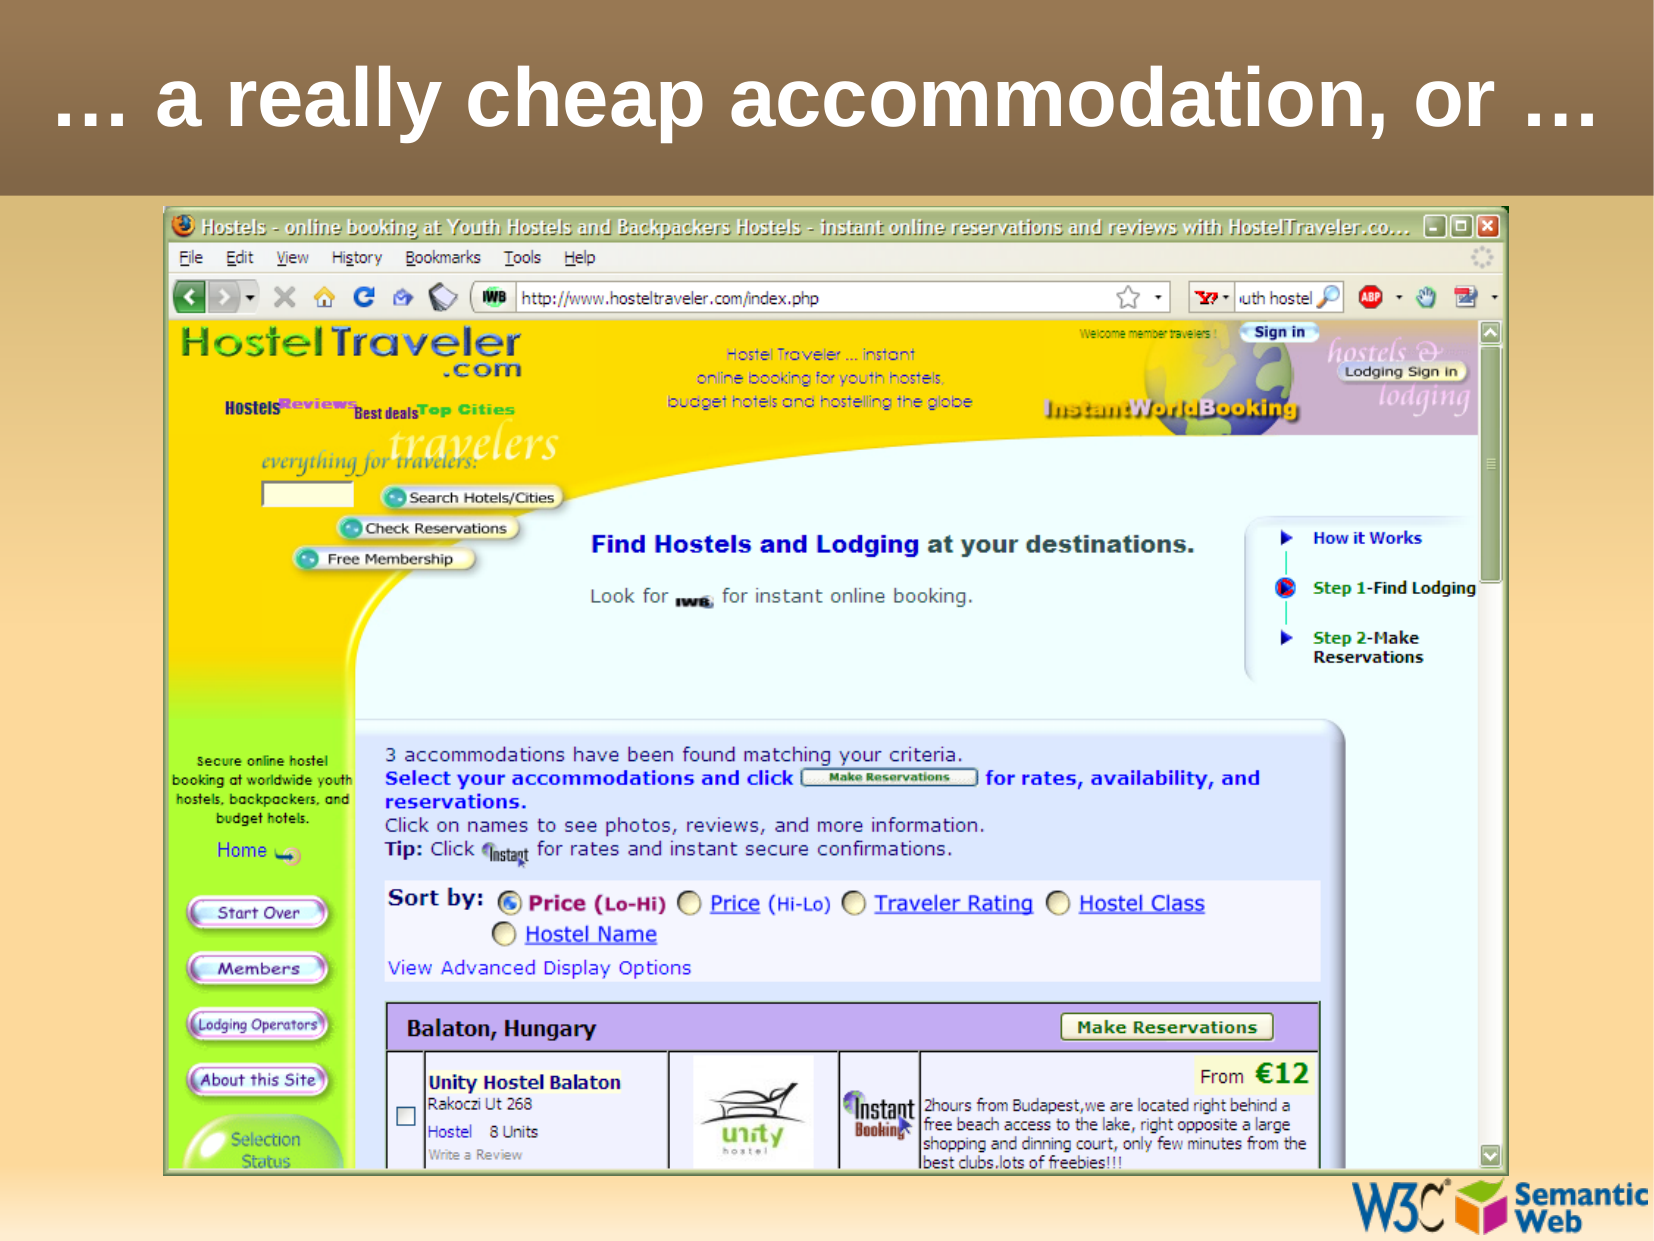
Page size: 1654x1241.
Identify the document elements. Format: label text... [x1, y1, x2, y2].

title … a really cheap accommodation, or … [0, 0, 1654, 196]
picture [0, 196, 1654, 1241]
